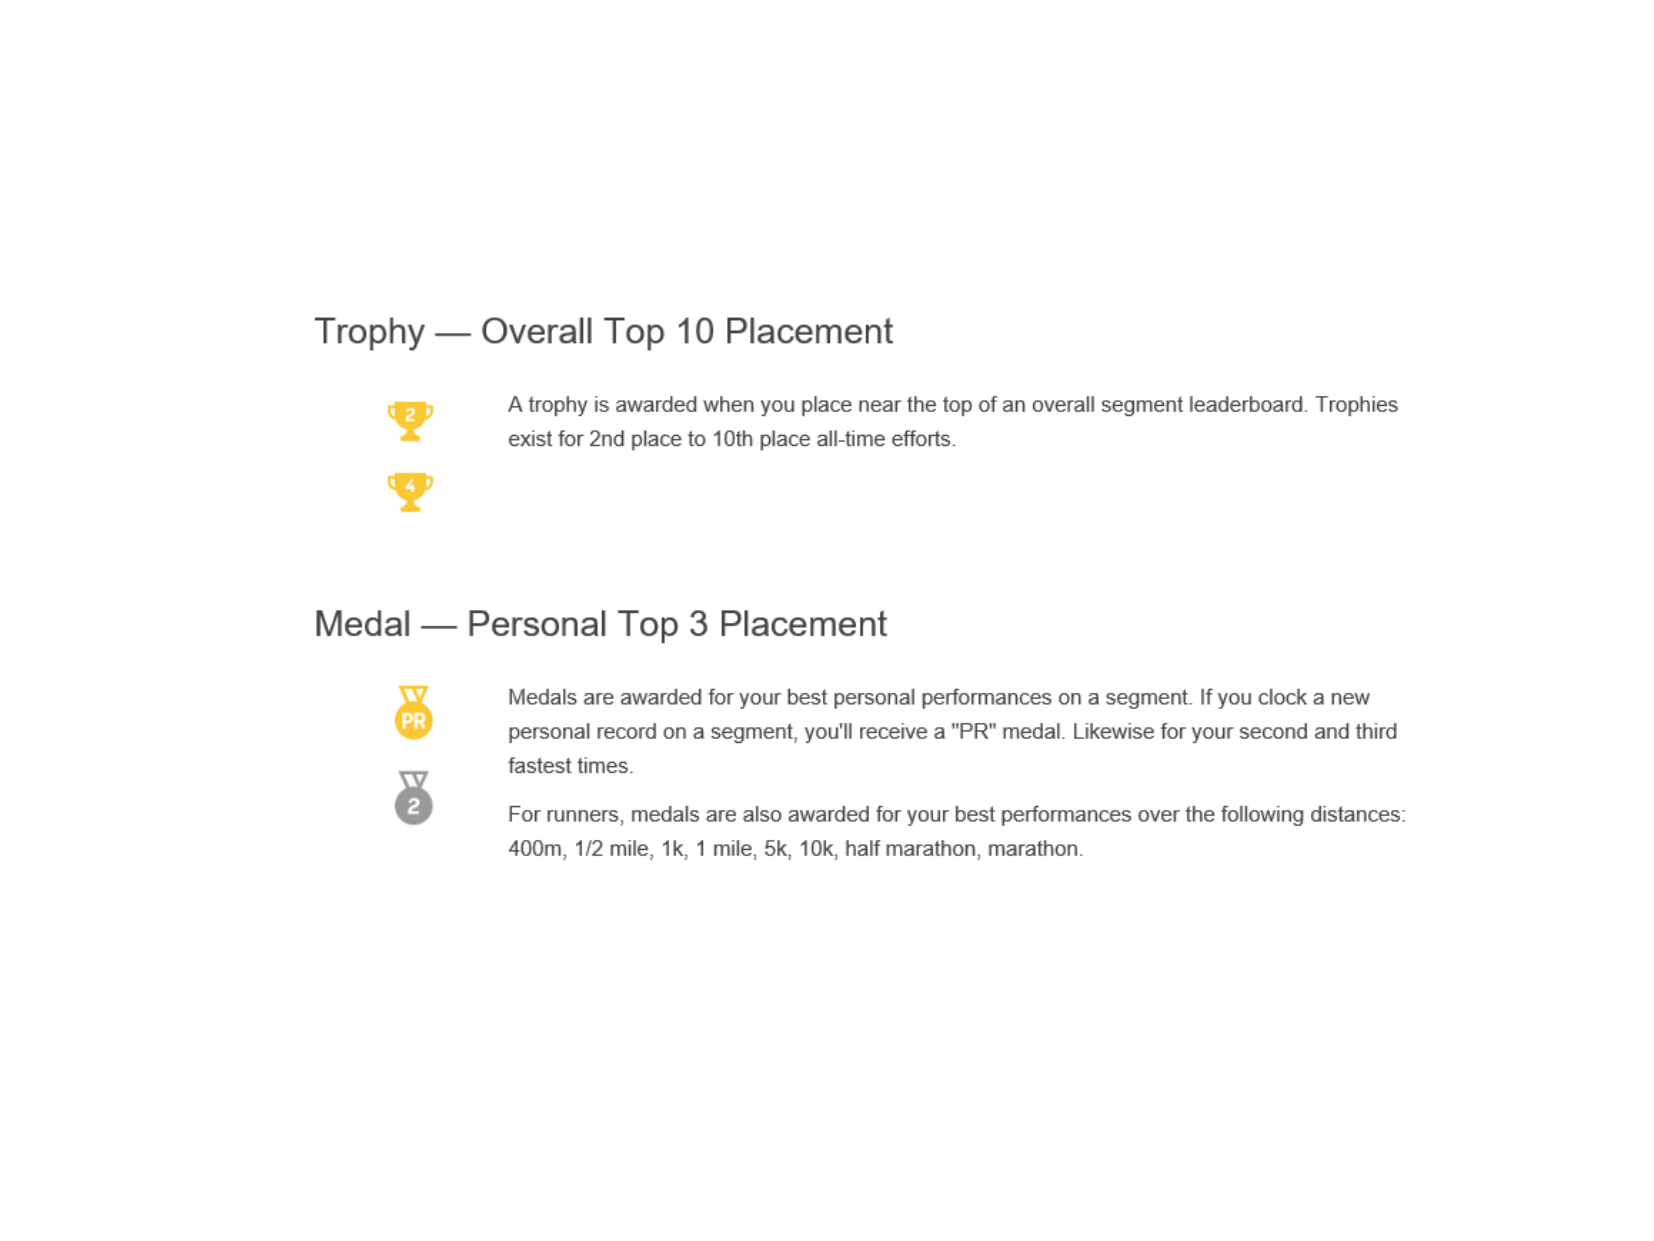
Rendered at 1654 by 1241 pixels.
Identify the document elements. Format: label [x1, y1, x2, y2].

picture [212, 259, 1465, 942]
